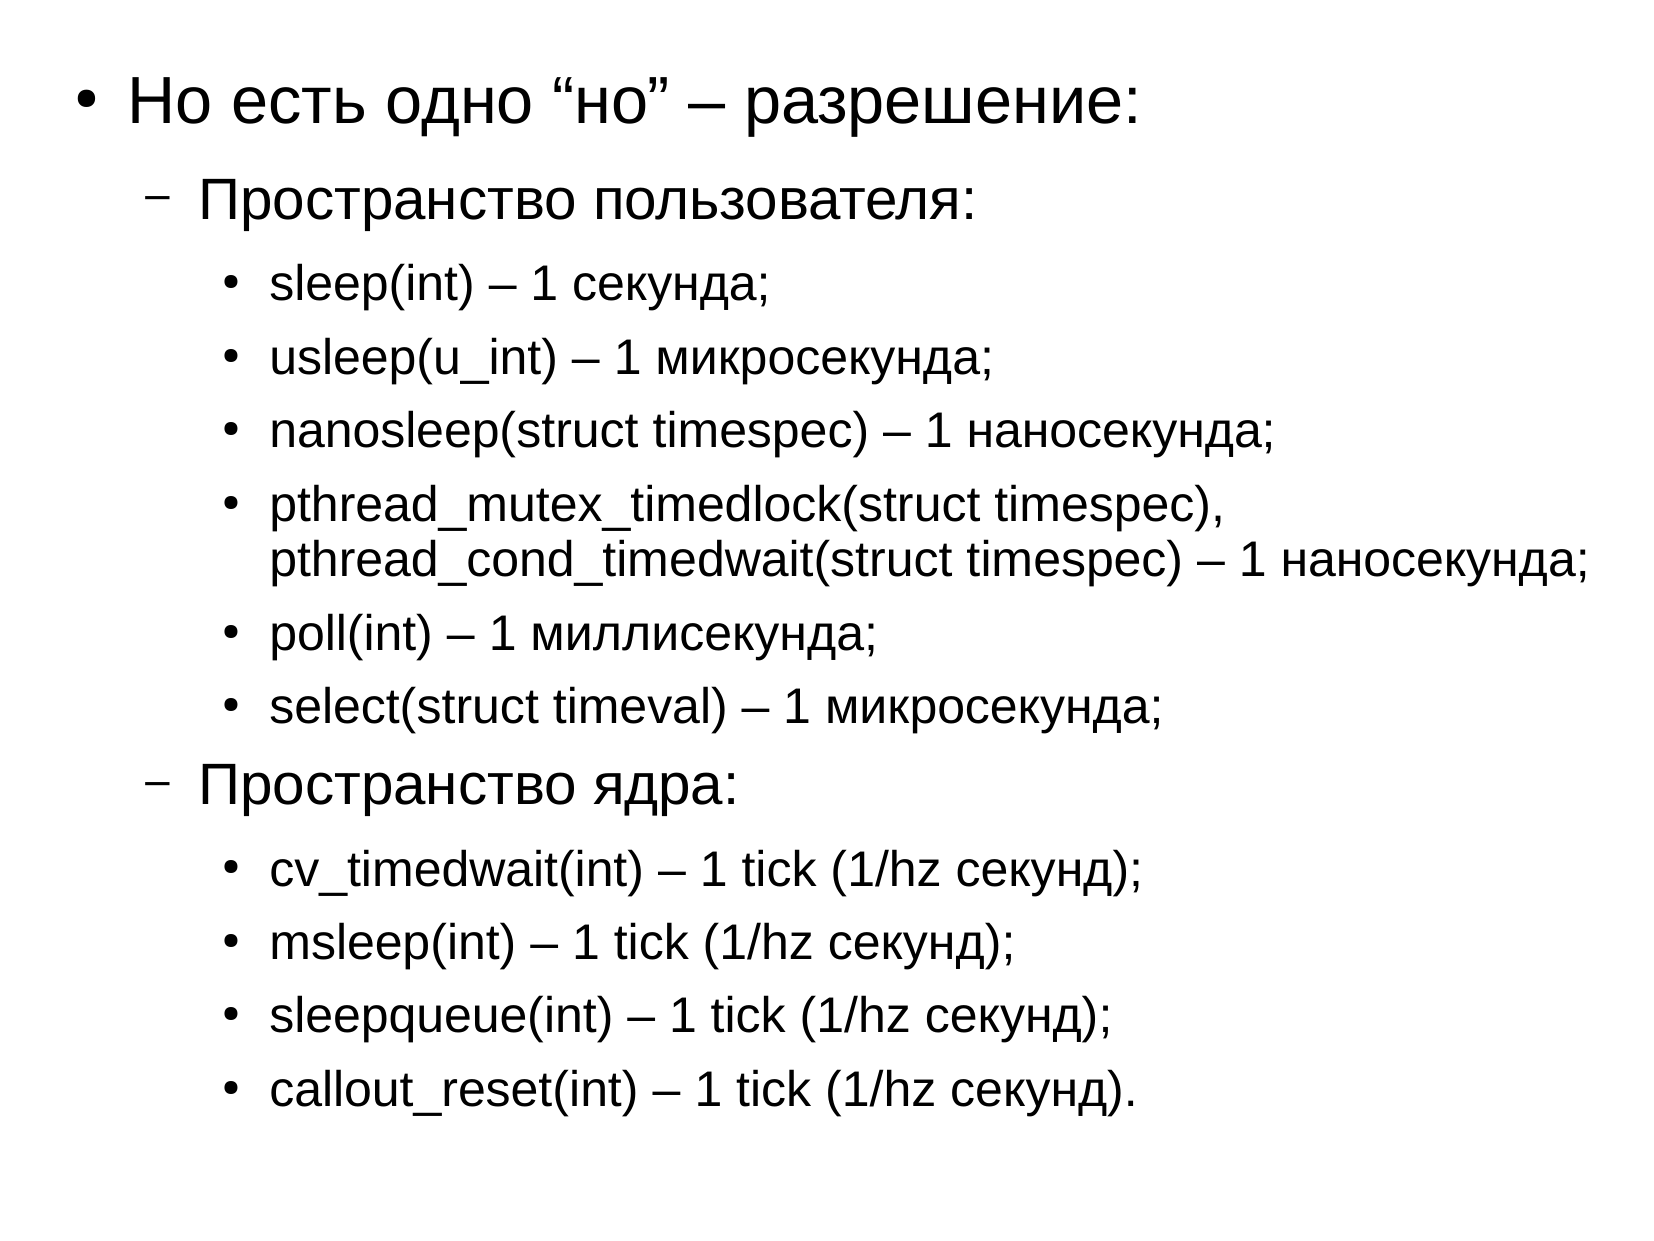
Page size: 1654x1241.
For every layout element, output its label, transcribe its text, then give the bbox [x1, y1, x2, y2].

list Но есть одно “но” – разрешение: Пространство пользователя: sleep(int) – 1 секунда; usleep(u_int) – 1 микросекунда; nanosleep(struct timespec) – 1 наносекунда; pthread_mutex_timedlock(struct timespec), pthread_cond_timedwait(struct timespec) – 1 наносекунда; poll(int) – 1 миллисекунда; select(struct timeval) – 1 микросекунда; Пространство ядра: cv_timedwait(int) – 1 tick (1/hz секунд); msleep(int) – 1 tick (1/hz секунд); sleepqueue(int) – 1 tick (1/hz секунд); callout_reset(int) – 1 tick (1/hz секунд). [56, 62, 1632, 1218]
